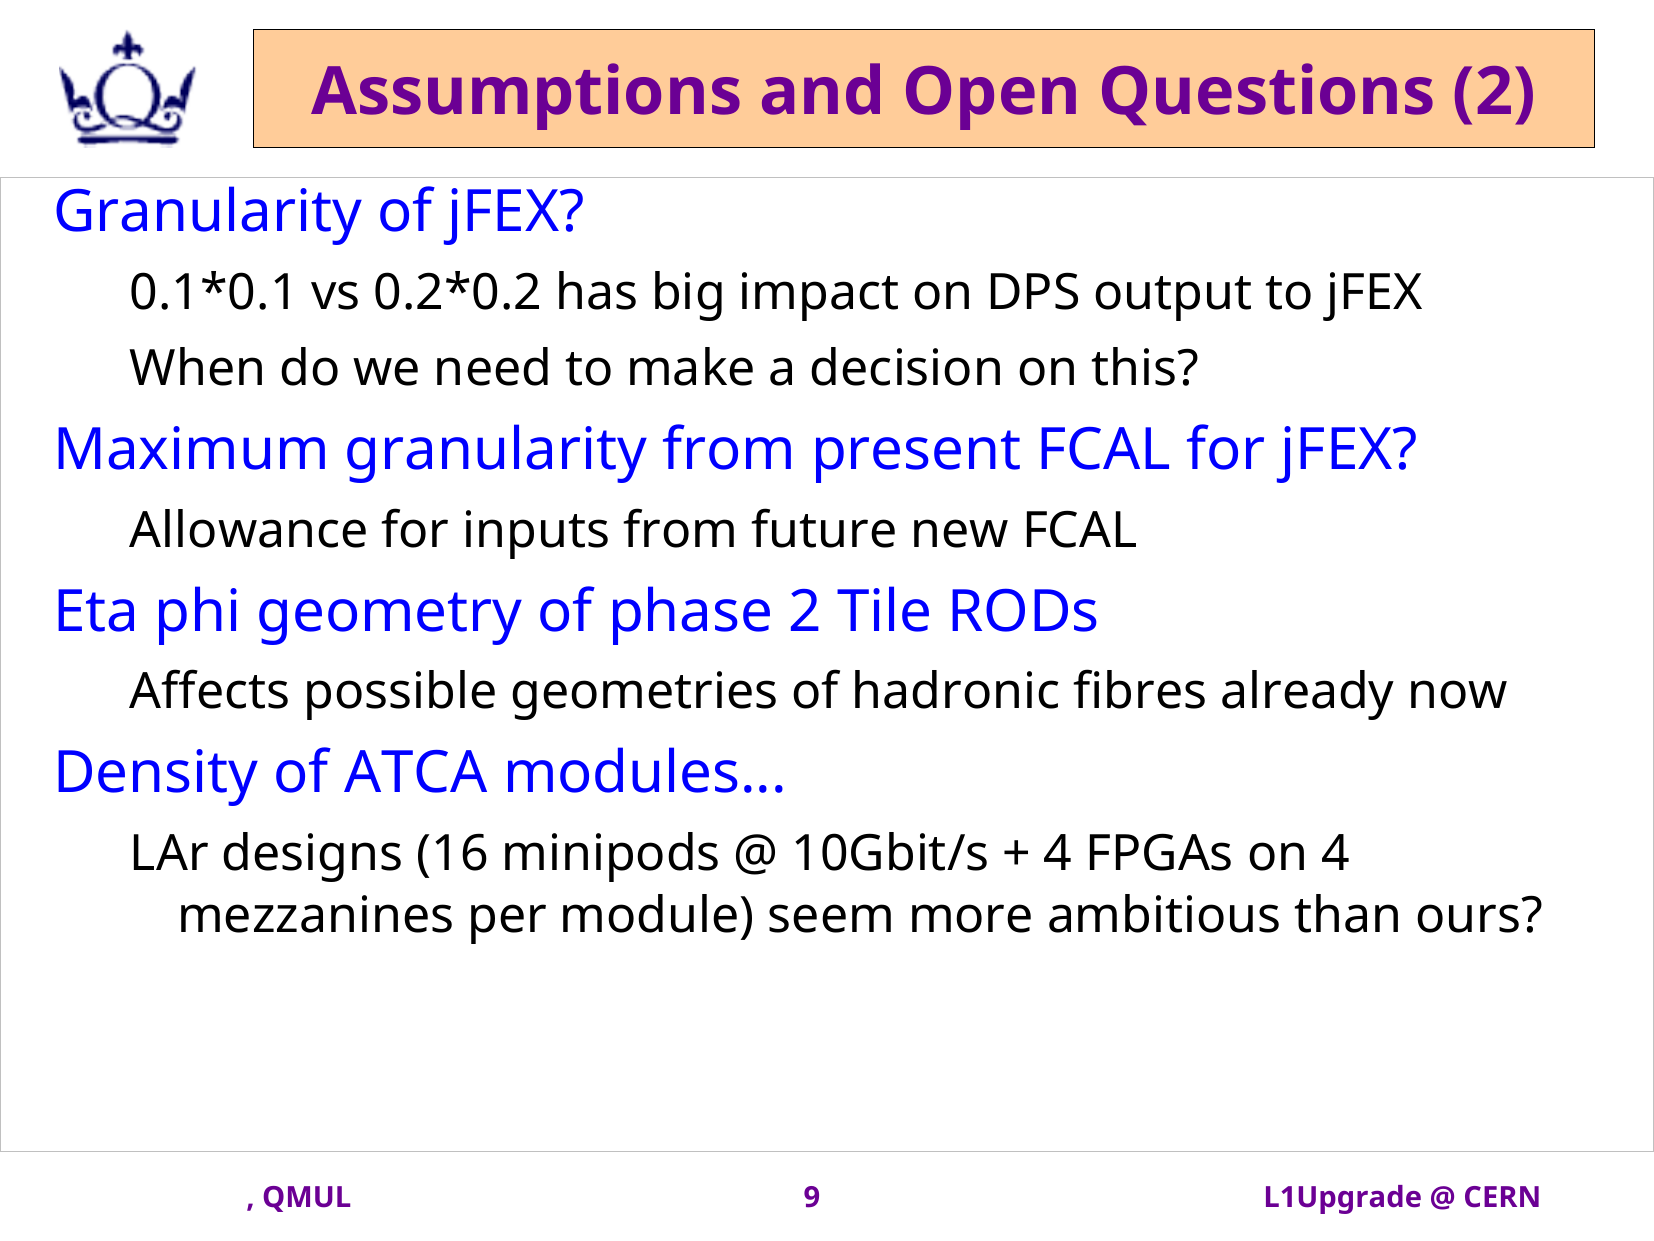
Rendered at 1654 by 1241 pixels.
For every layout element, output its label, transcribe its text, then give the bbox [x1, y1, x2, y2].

list Granularity of jFEX? 0.1*0.1 vs 0.2*0.2 has big impact on DPS output to jFEX When do we need to make a decision on this? Maximum granularity from present FCAL for jFEX? Allowance for inputs from future new FCAL Eta phi geometry of phase 2 Tile RODs Affects possible geometries of hadronic fibres already now Density of ATCA modules... LAr designs (16 minipods @ 10Gbit/s + 4 FPGAs on 4 mezzanines per module) seem more ambitious than ours? [35, 174, 1631, 1125]
picture [59, 29, 200, 148]
title Assumptions and Open Questions (2) [253, 29, 1595, 148]
